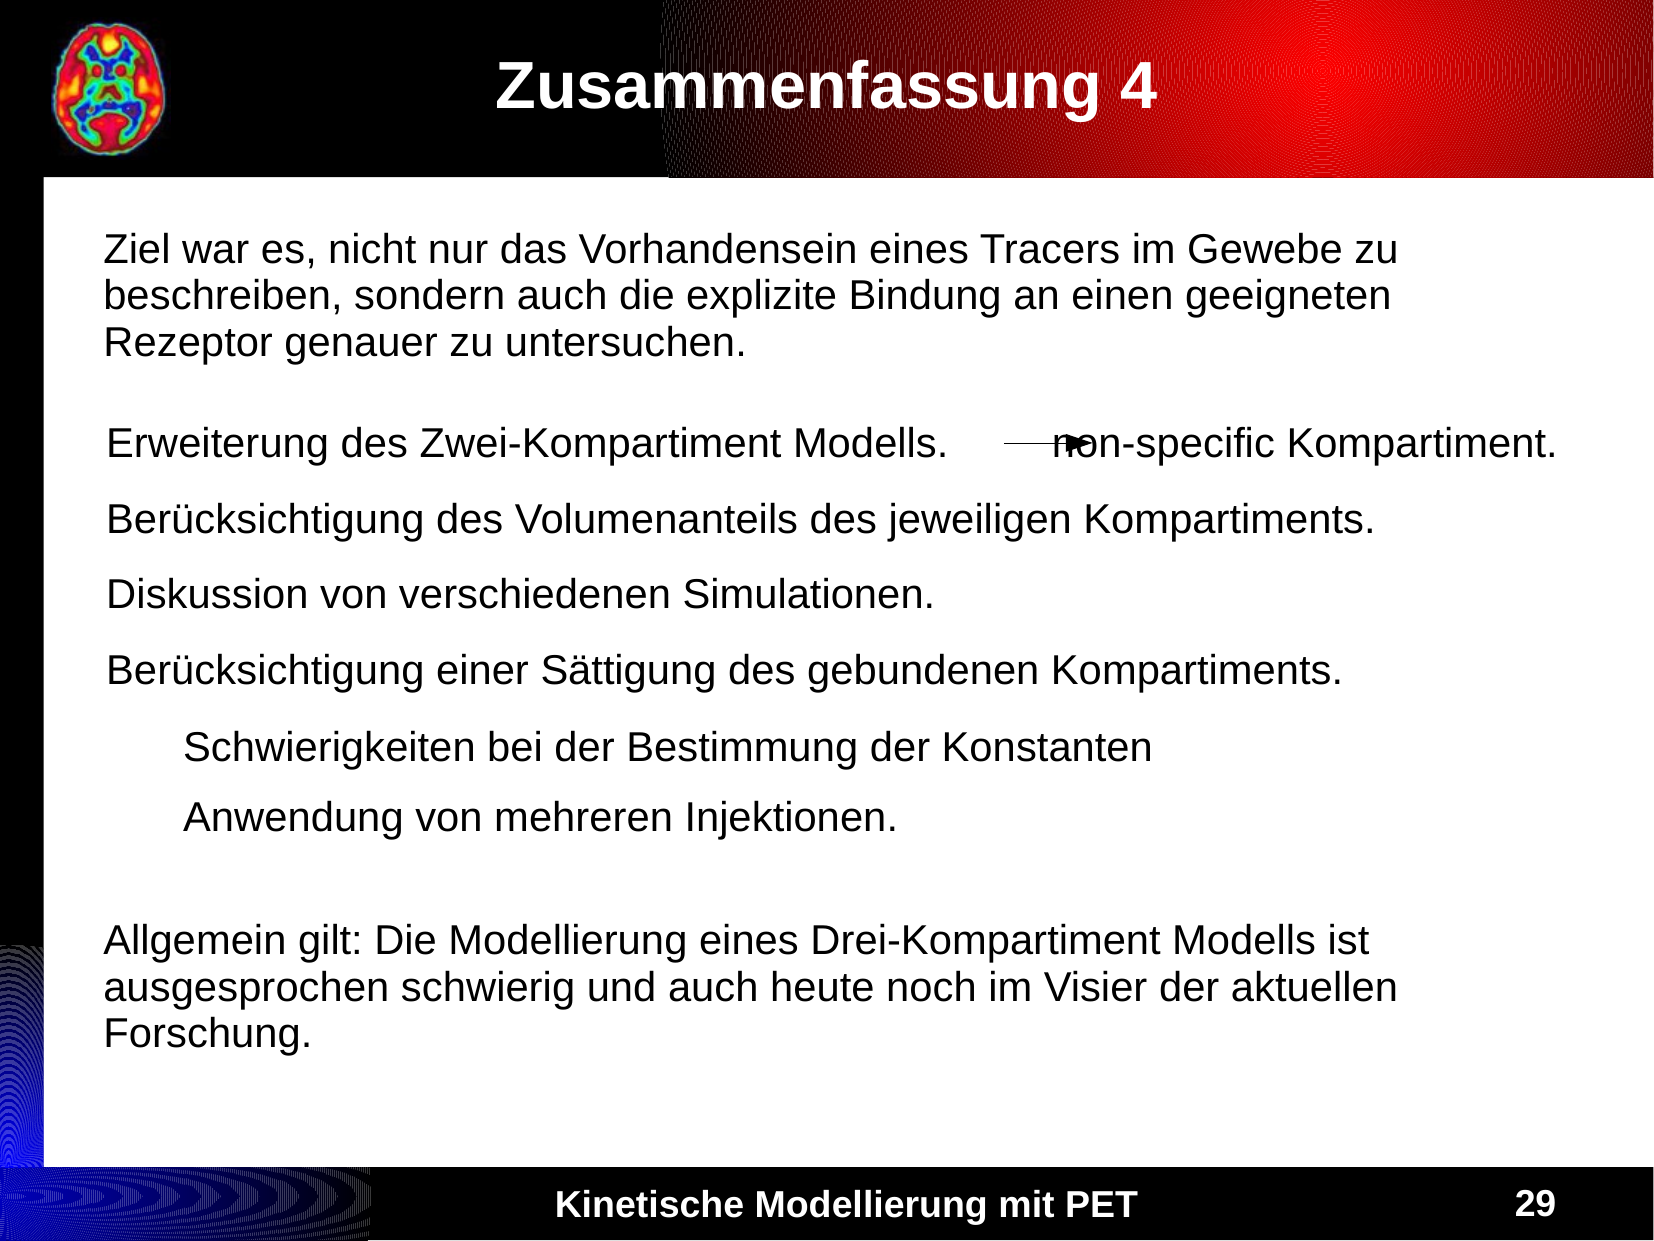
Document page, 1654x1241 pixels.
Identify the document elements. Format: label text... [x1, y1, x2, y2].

text_box 55 [1422, 1175, 1649, 1234]
text_box Kinetische Modellierung mit PET [512, 1176, 1182, 1235]
text_box Allgemein gilt: Die Modellierung eines Drei-Kompartiment Modells ist ausgesprochen schwierig und auch heute noch im Visier der aktuellen Forschung. [88, 909, 1625, 1065]
picture [51, 17, 169, 160]
list Erweiterung des Zwei-Kompartiment Modells. non-specific Kompartiment. Berücksichtigung des Volumenanteils des jeweiligen Kompartiments. Diskussion von verschiedenen Simulationen. Berücksichtigung einer Sättigung des gebundenen Kompartiments. Schwierigkeiten bei der Bestimmung der Konstanten Anwendung von mehreren Injektionen. [88, 419, 1625, 875]
text_box Ziel war es, nicht nur das Vorhandensein eines Tracers im Gewebe zu beschreiben, sondern auch die explizite Bindung an einen geeigneten Rezeptor genauer zu untersuchen. [88, 218, 1536, 419]
title Zusammenfassung 4 [169, 11, 1484, 160]
text_box [0, 0, 1654, 1241]
